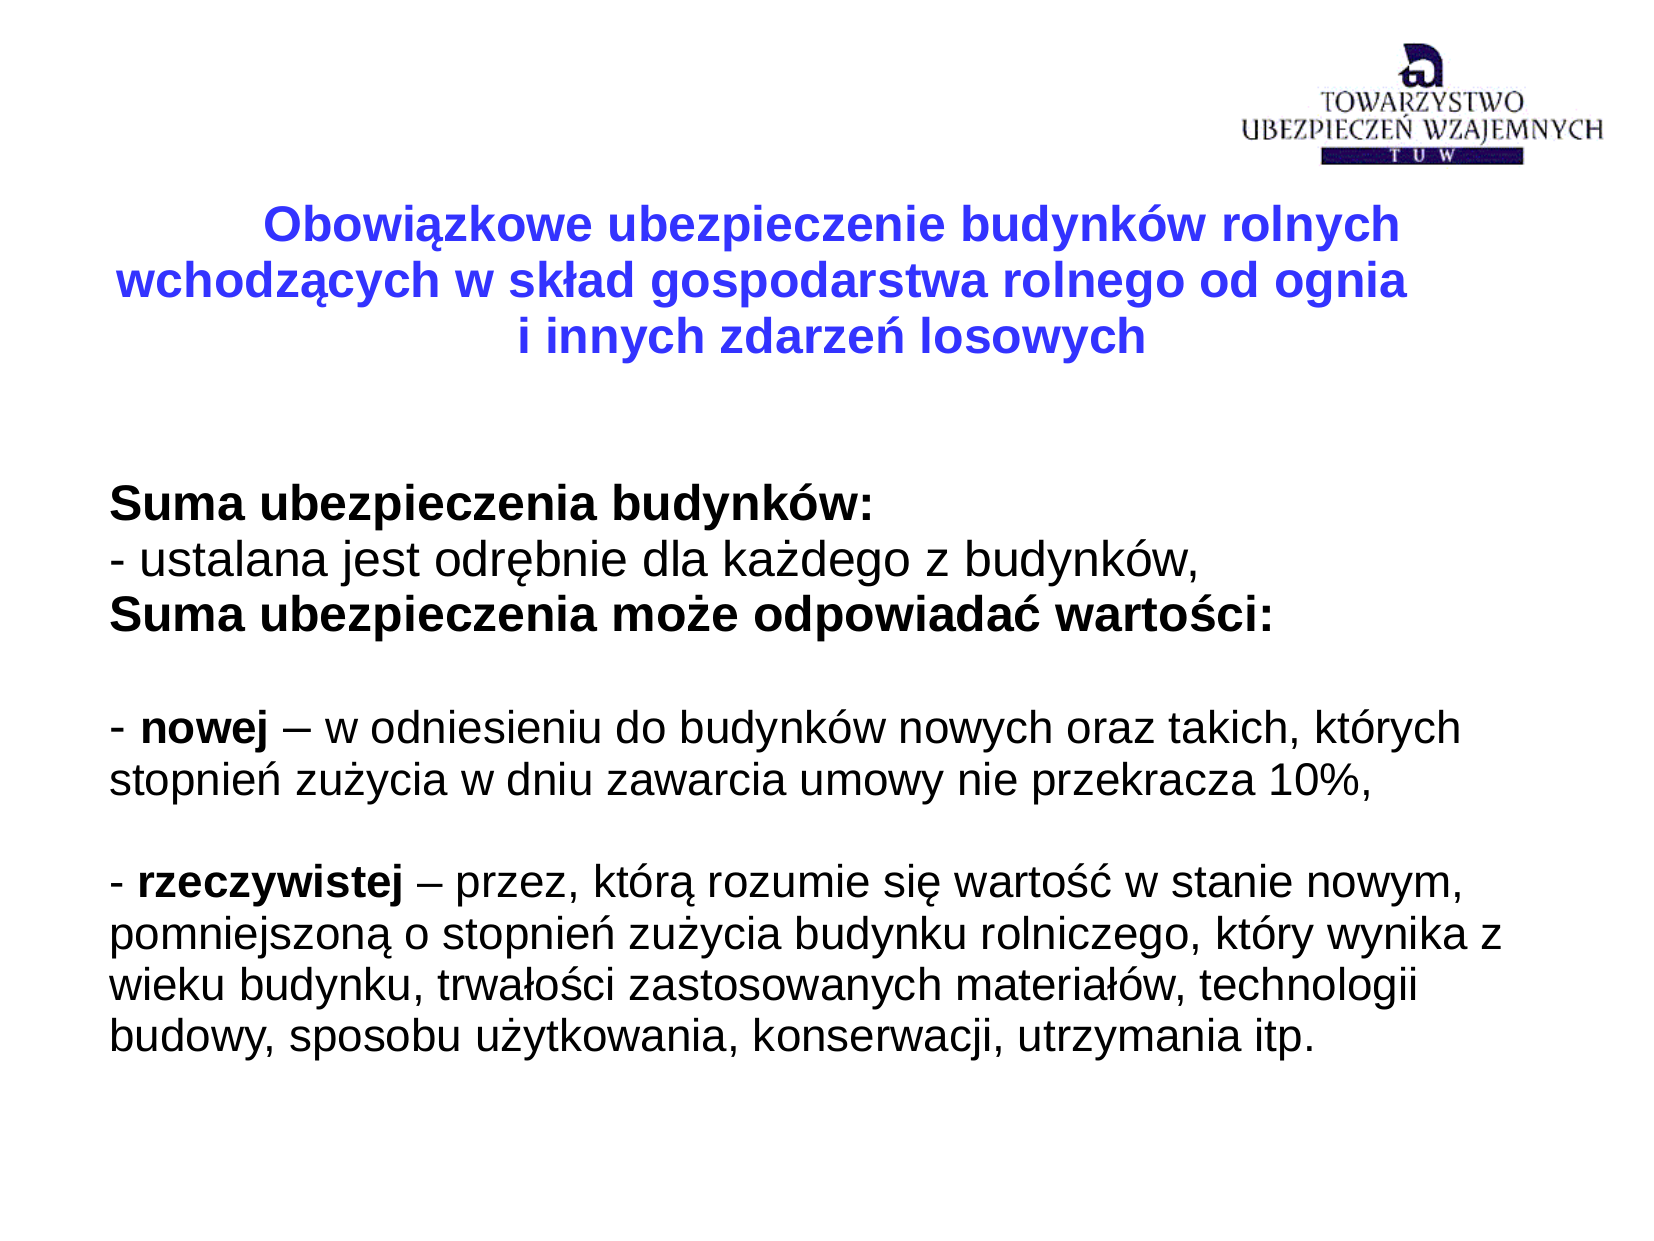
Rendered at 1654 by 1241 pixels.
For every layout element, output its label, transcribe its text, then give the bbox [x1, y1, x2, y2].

picture [1240, 41, 1605, 169]
text_box Obowiązkowe ubezpieczenie budynków rolnych wchodzących w skład gospodarstwa rolnego od ognia i innych zdarzeń losowych Suma ubezpieczenia budynków: - ustalana jest odrębnie dla każdego z budynków, Suma ubezpieczenia może odpowiadać wartości: - nowej – w odniesieniu do budynków nowych oraz takich, których stopnień zużycia w dniu zawarcia umowy nie przekracza 10%, - rzeczywistej – przez, którą rozumie się wartość w stanie nowym, pomniejszoną o stopnień zużycia budynku rolniczego, który wynika z wieku budynku, trwałości zastosowanych materiałów, technologii budowy, sposobu użytkowania, konserwacji, utrzymania itp. [94, 188, 1571, 1081]
